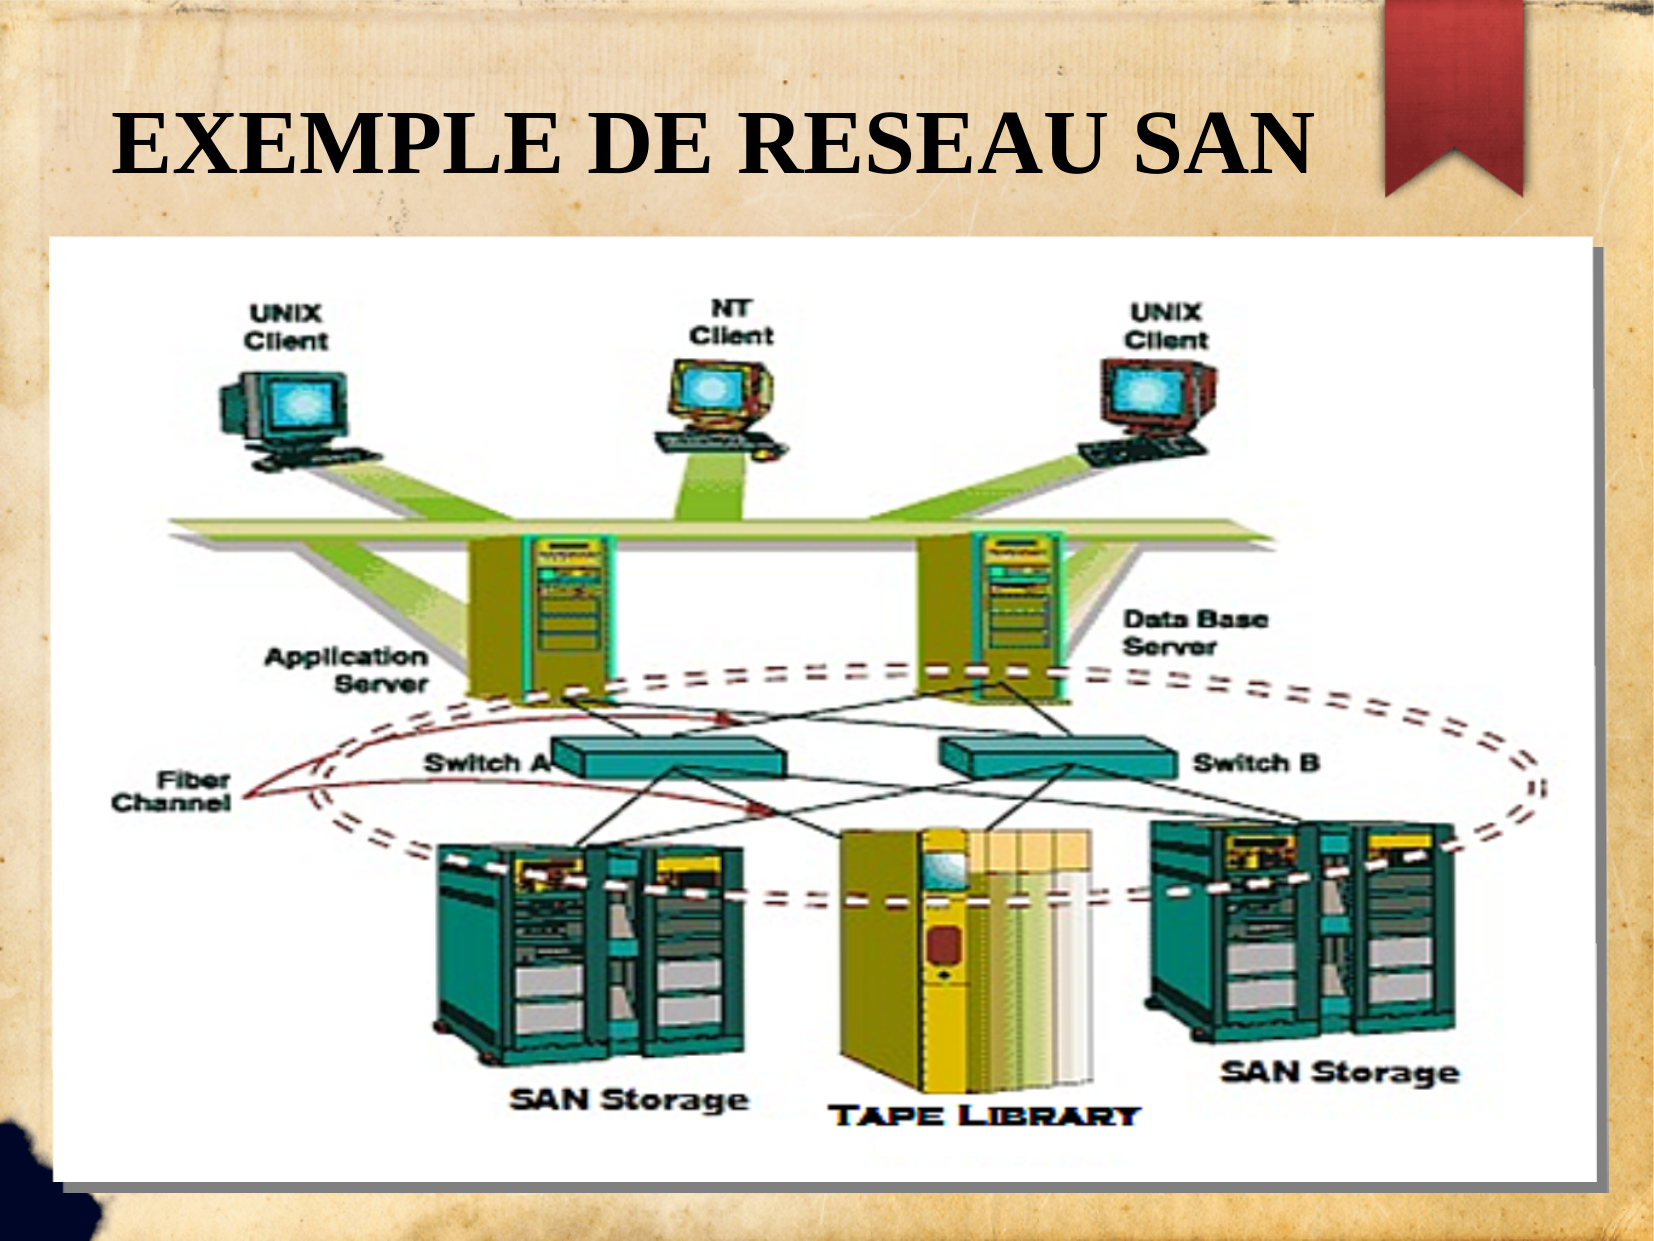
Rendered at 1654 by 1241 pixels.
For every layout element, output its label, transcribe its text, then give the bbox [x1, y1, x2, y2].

picture [0, 0, 1654, 1241]
title EXEMPLE DE RESEAU SAN [82, 49, 1347, 236]
